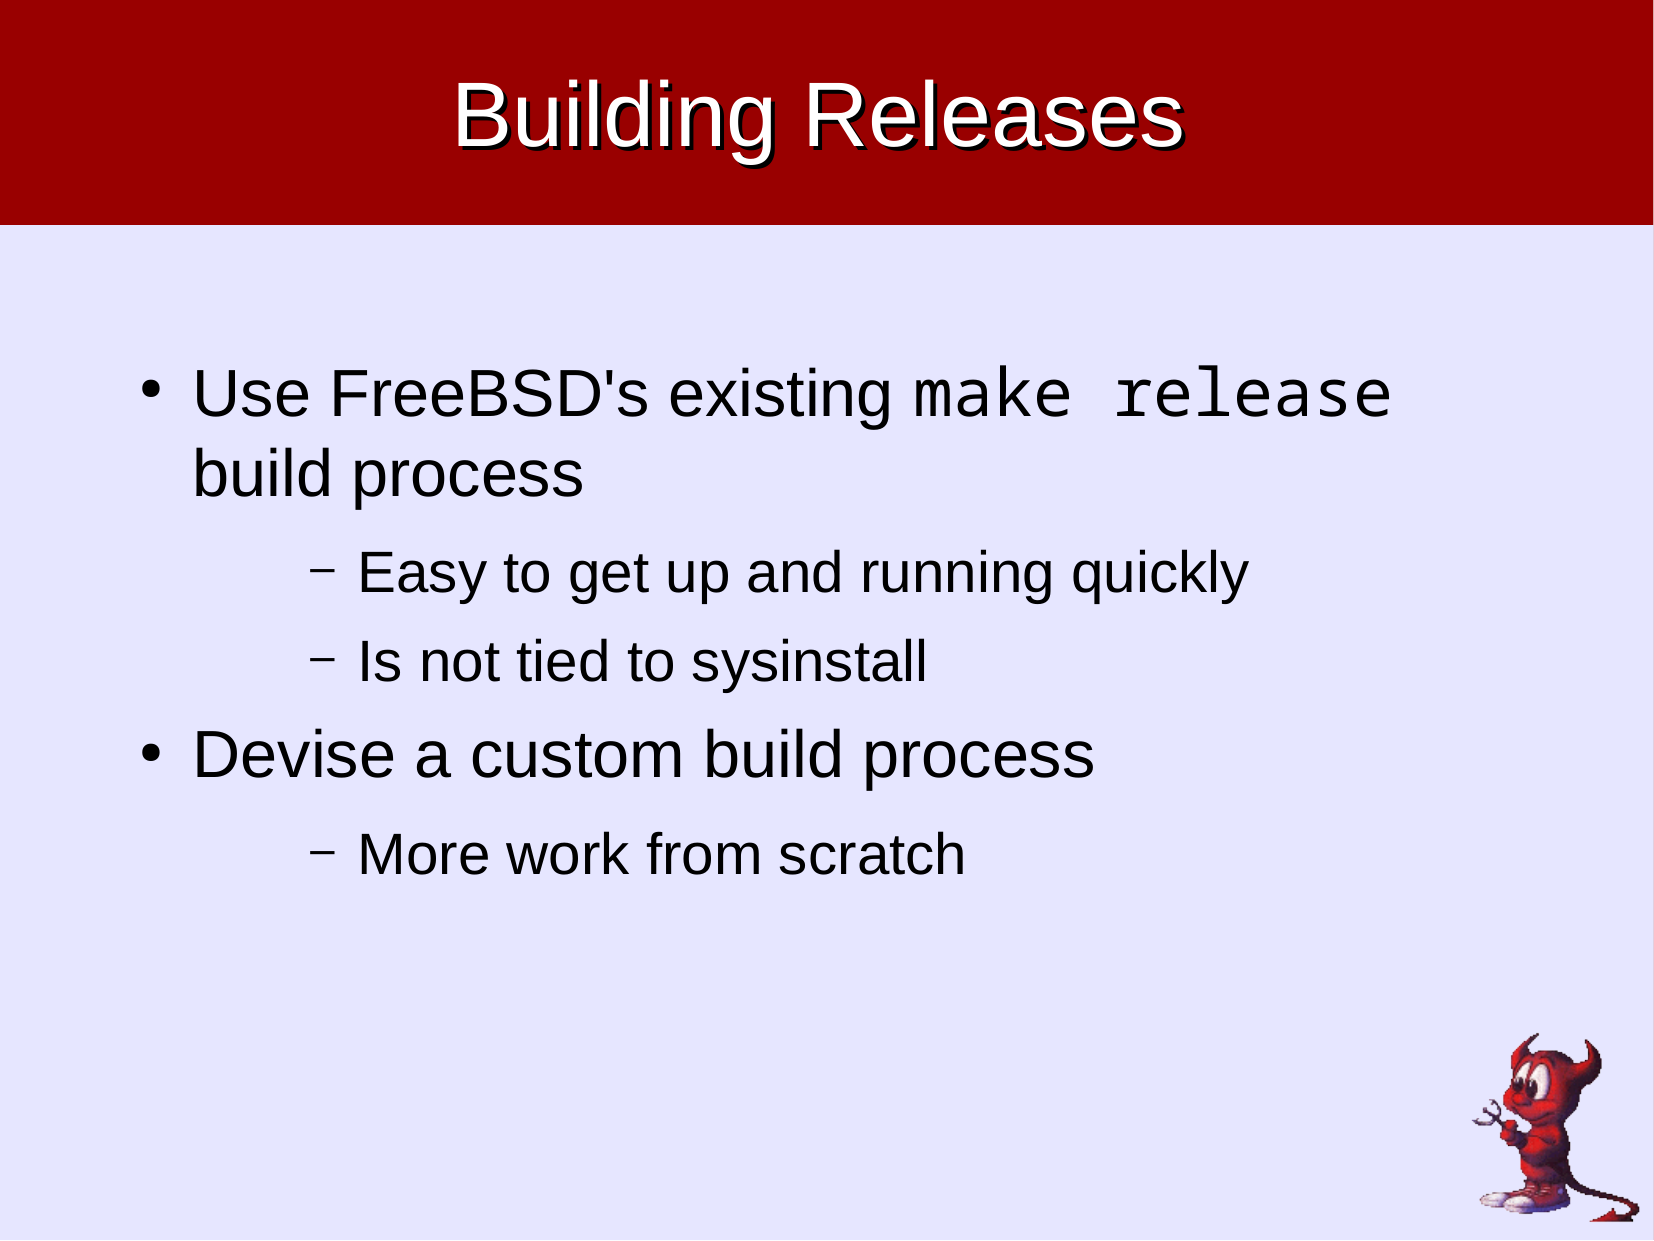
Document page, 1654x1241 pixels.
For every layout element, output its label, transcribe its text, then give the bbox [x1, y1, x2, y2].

picture [1464, 1030, 1643, 1227]
list Use FreeBSD's existing make release build process Easy to get up and running quickly Is not tied to sysinstall Devise a custom build process More work from scratch [121, 344, 1534, 1127]
title Building Releases [112, 11, 1525, 219]
